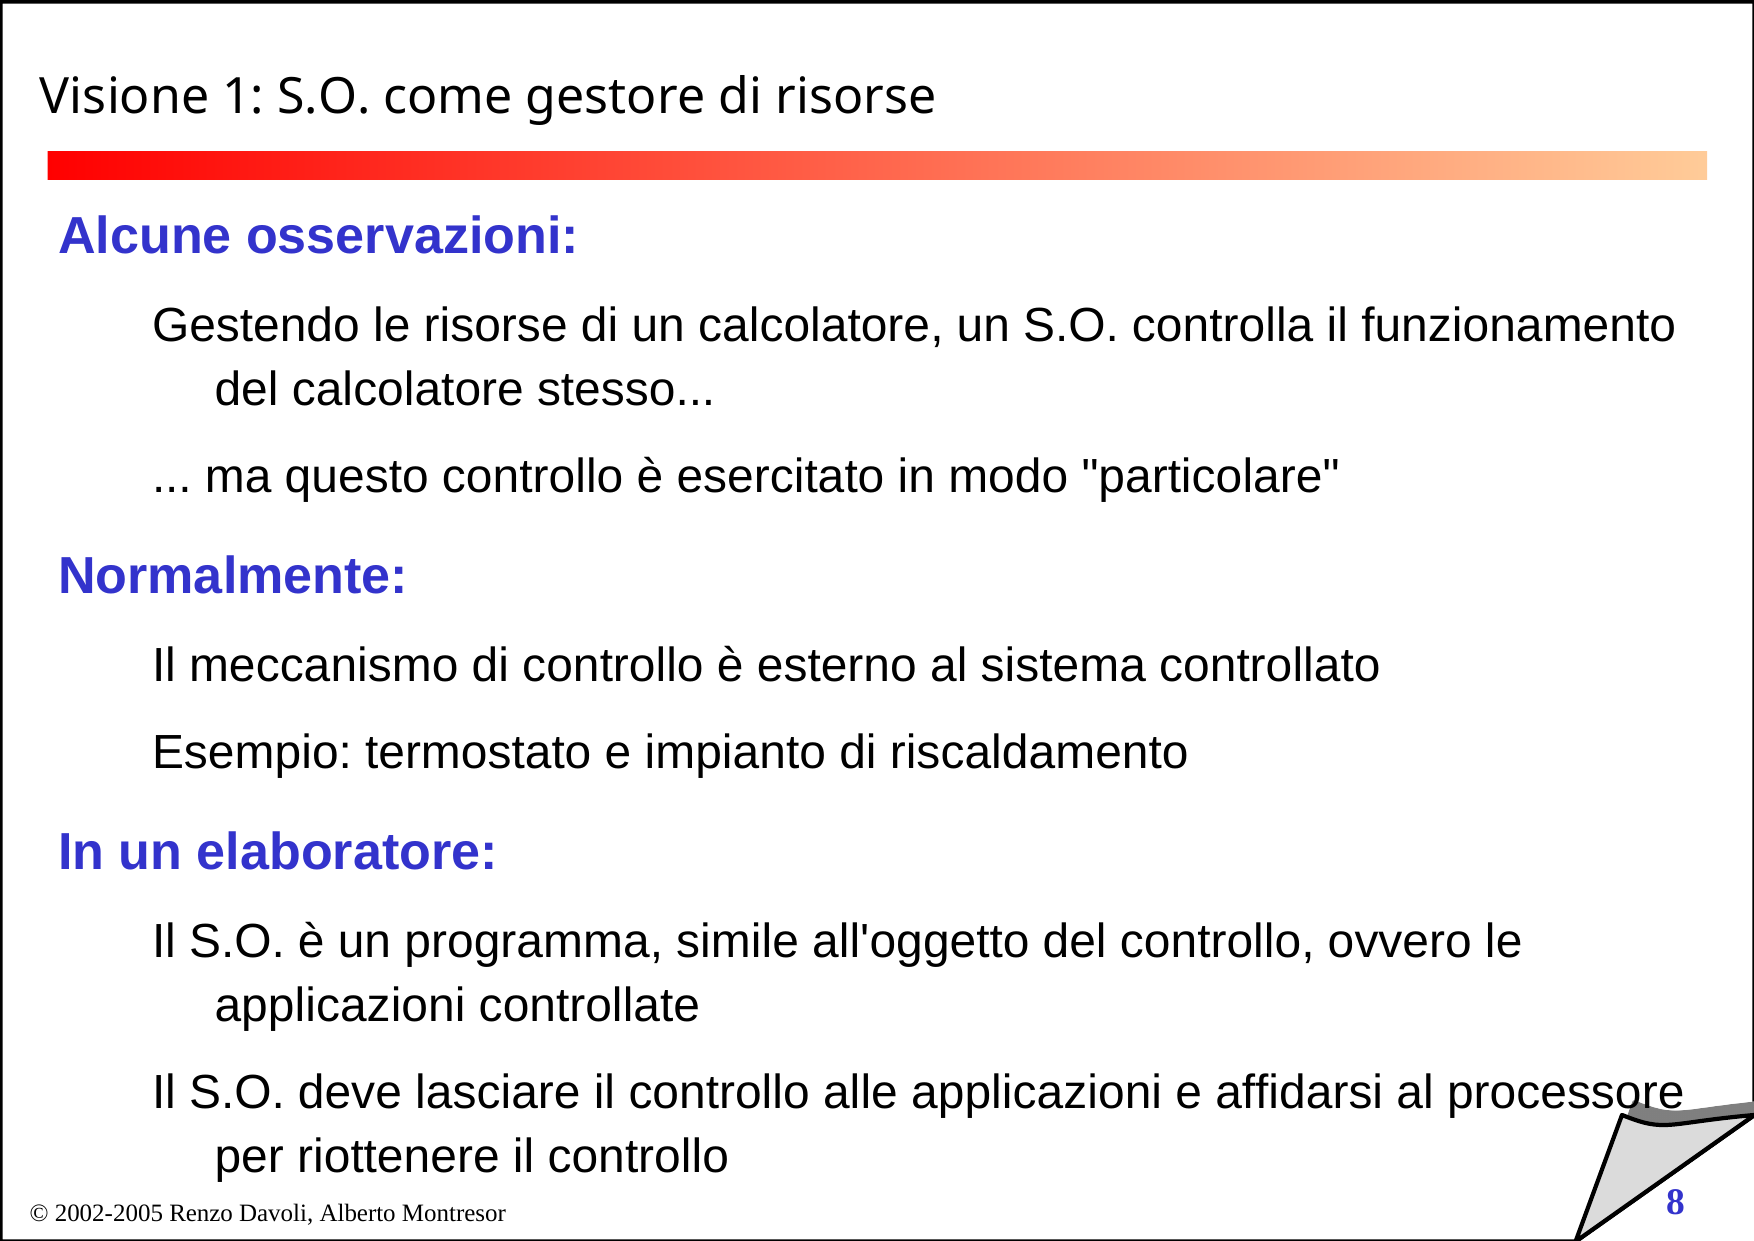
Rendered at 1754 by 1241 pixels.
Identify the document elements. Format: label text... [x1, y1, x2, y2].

list Alcune osservazioni: Gestendo le risorse di un calcolatore, un S.O. controlla il funzionamento del calcolatore stesso... ... ma questo controllo è esercitato in modo "particolare" Normalmente: Il meccanismo di controllo è esterno al sistema controllato Esempio: termostato e impianto di riscaldamento In un elaboratore: Il S.O. è un programma, simile all'oggetto del controllo, ovvero le applicazioni controllate Il S.O. deve lasciare il controllo alle applicazioni e affidarsi al processore per riottenere il controllo [58, 206, 1696, 1192]
title Visione 1: S.O. come gestore di risorse [40, 49, 1713, 144]
